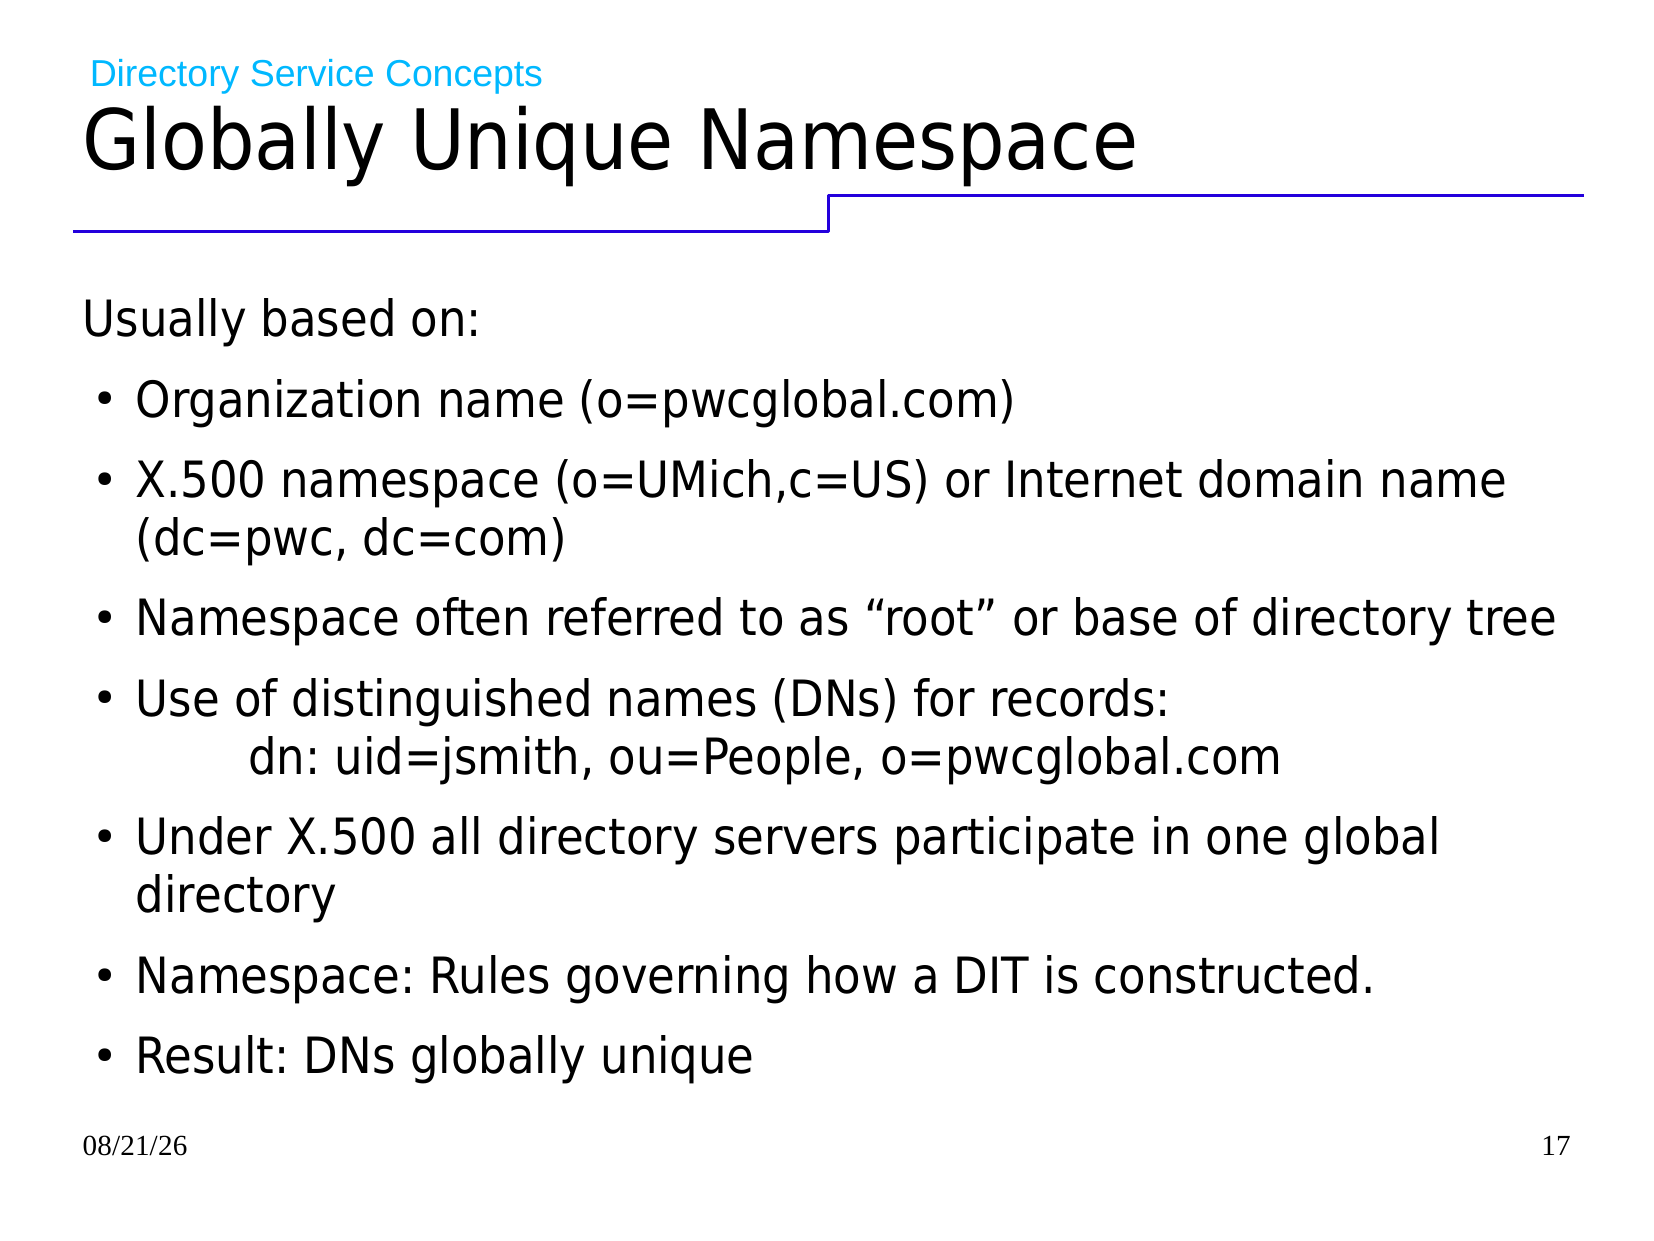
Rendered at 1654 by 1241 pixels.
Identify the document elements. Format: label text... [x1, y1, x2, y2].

text_box Directory Service Concepts [75, 45, 571, 103]
title Globally Unique Namespace [82, 49, 1571, 232]
list Usually based on: Organization name (o=pwcglobal.com) X.500 namespace (o=UMich,c=US) or Internet domain name (dc=pwc, dc=com) Namespace often referred to as “root” or base of directory tree Use of distinguished names (DNs) for records: dn: uid=jsmith, ou=People, o=pwcglobal.com Under X.500 all directory servers participate in one global directory Namespace: Rules governing how a DIT is constructed. Result: DNs globally unique [82, 290, 1571, 1109]
